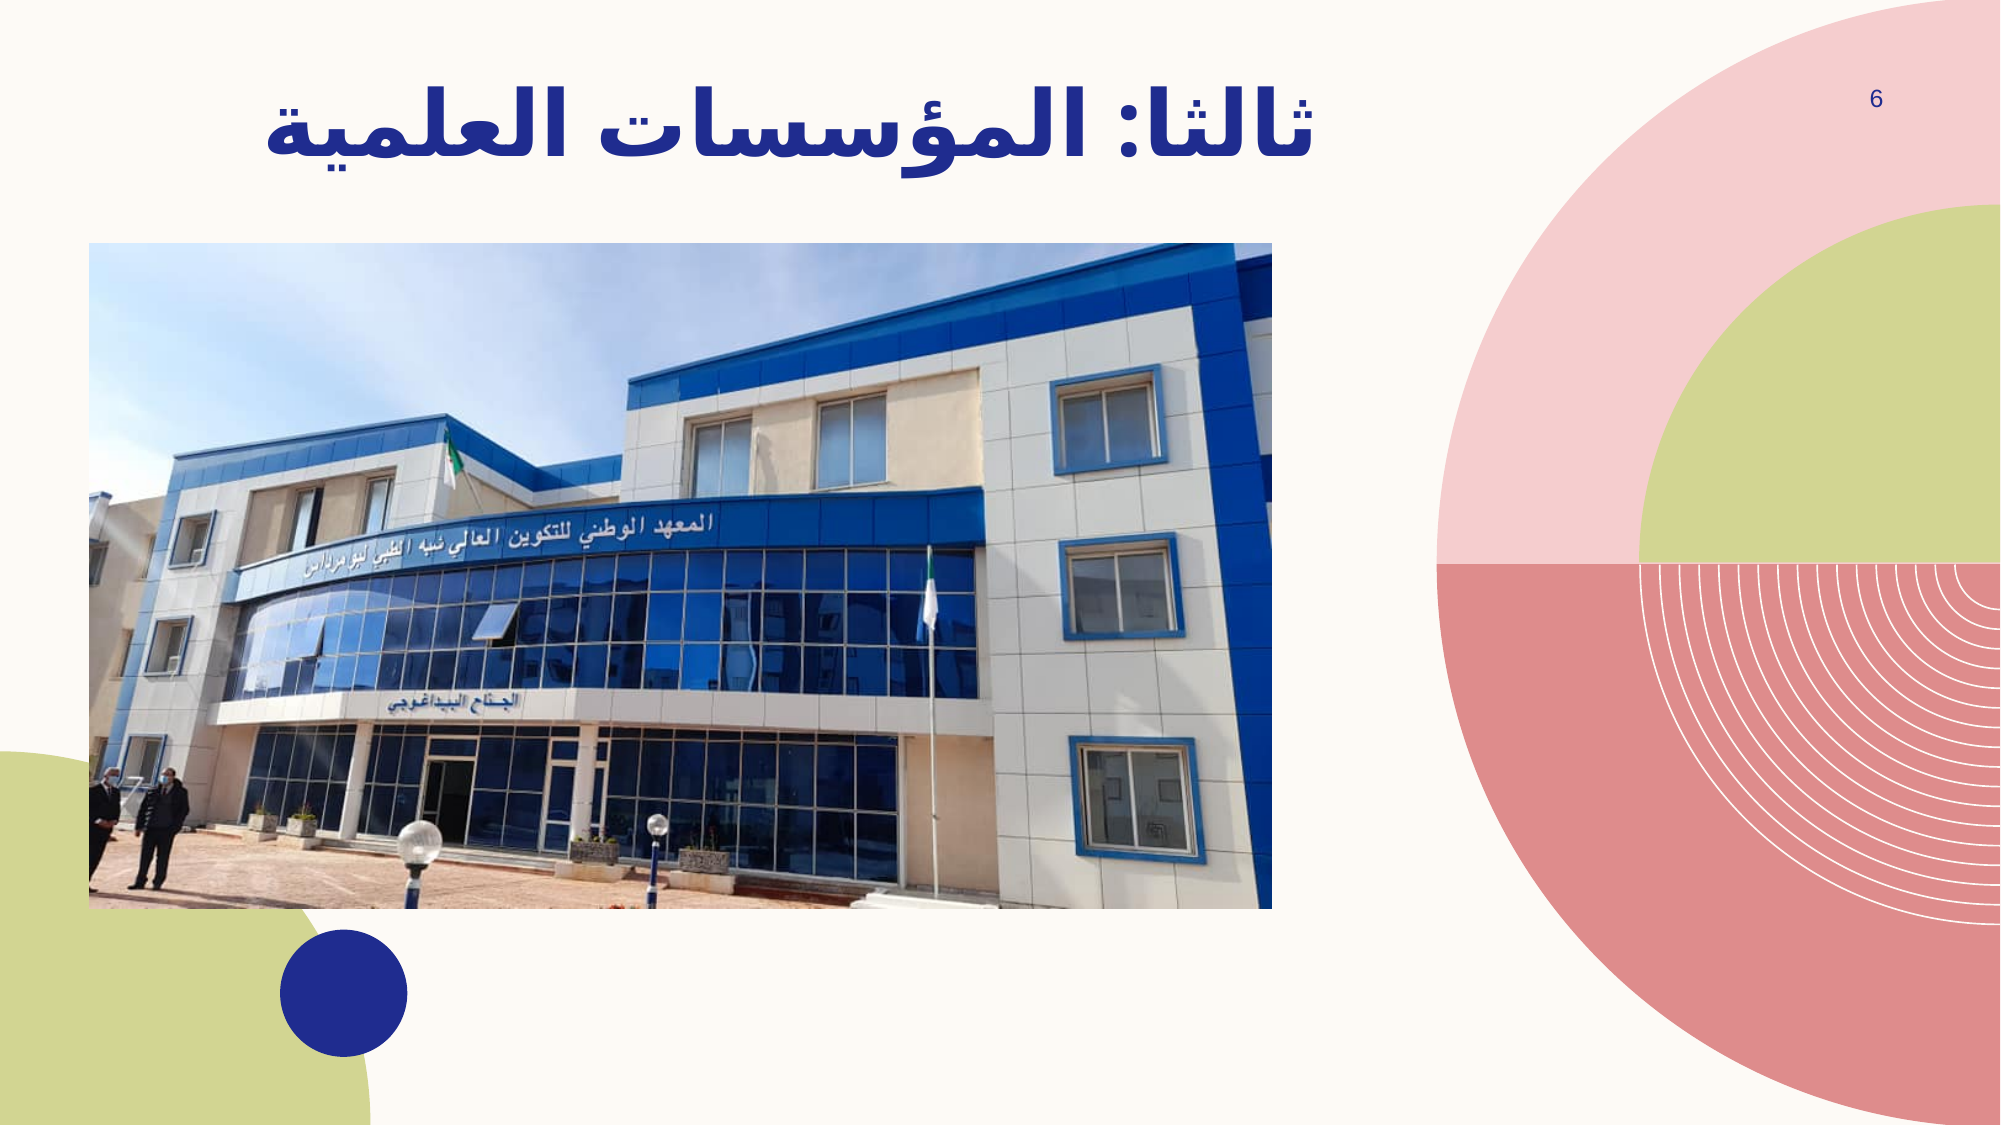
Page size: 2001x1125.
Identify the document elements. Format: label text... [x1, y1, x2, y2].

text_box [1795, 75, 1958, 121]
picture [89, 243, 1272, 909]
title ثالثا: المؤسسات العلمية [247, 56, 1358, 184]
